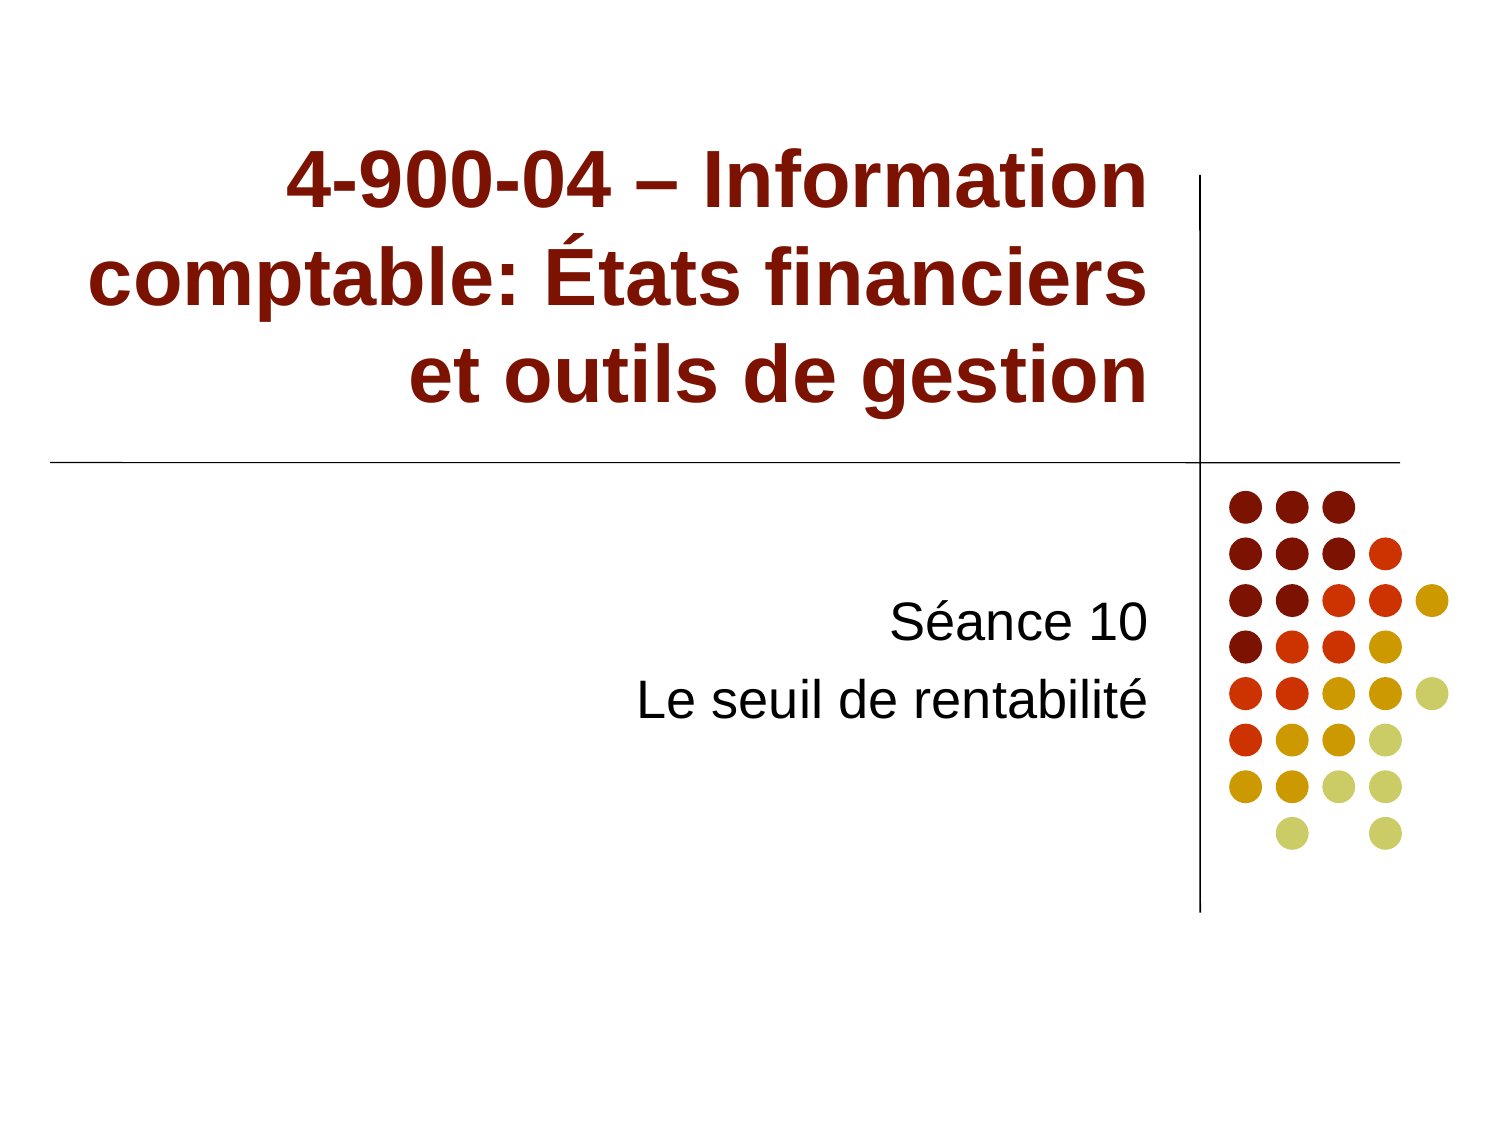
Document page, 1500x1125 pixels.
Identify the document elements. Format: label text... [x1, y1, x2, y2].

text_box 4-900-04 – Information comptable: États financiers et outils de gestion [51, 76, 1165, 427]
text_box Séance 10 Le seuil de rentabilité [139, 500, 1165, 888]
